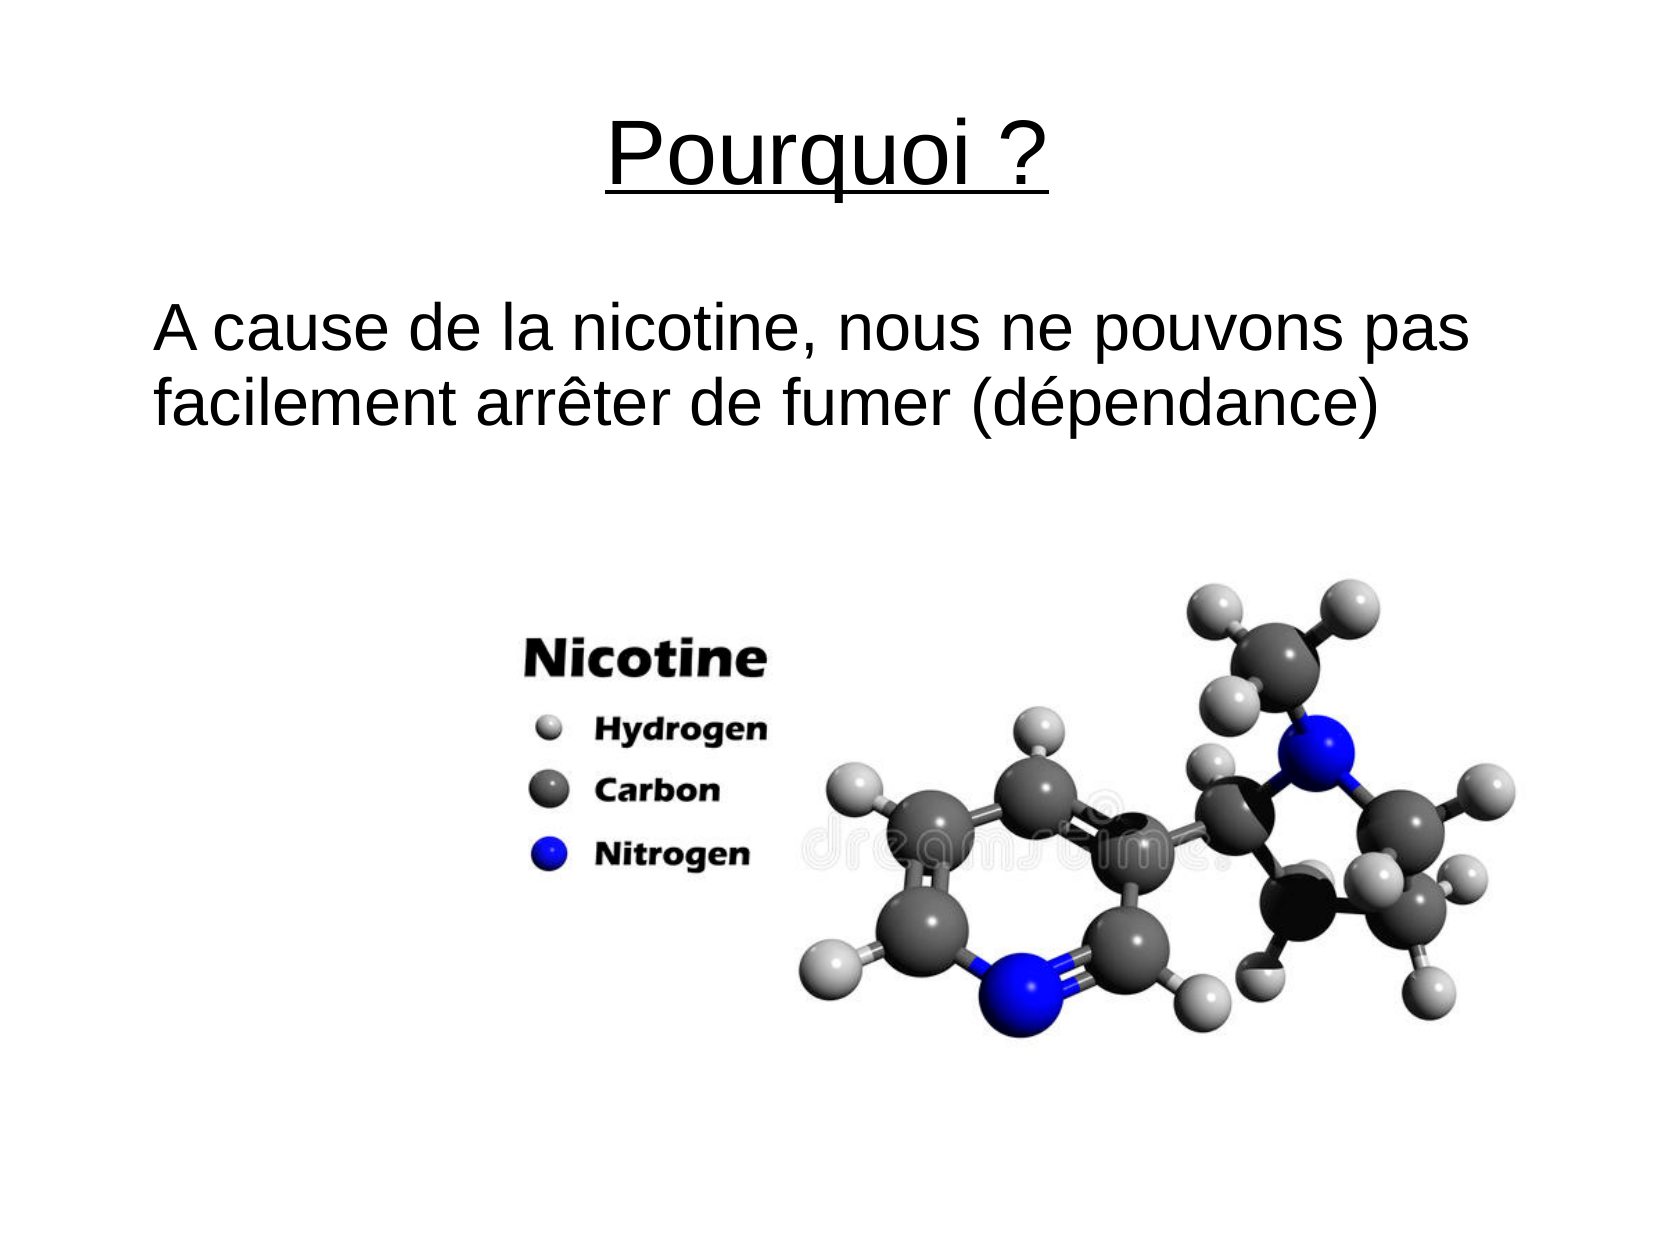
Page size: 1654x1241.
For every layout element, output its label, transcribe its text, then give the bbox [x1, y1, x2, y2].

list A cause de la nicotine, nous ne pouvons pas facilement arrêter de fumer (dépendance) [82, 290, 1571, 1010]
picture [462, 515, 1571, 1146]
title Pourquoi ? [82, 49, 1571, 257]
